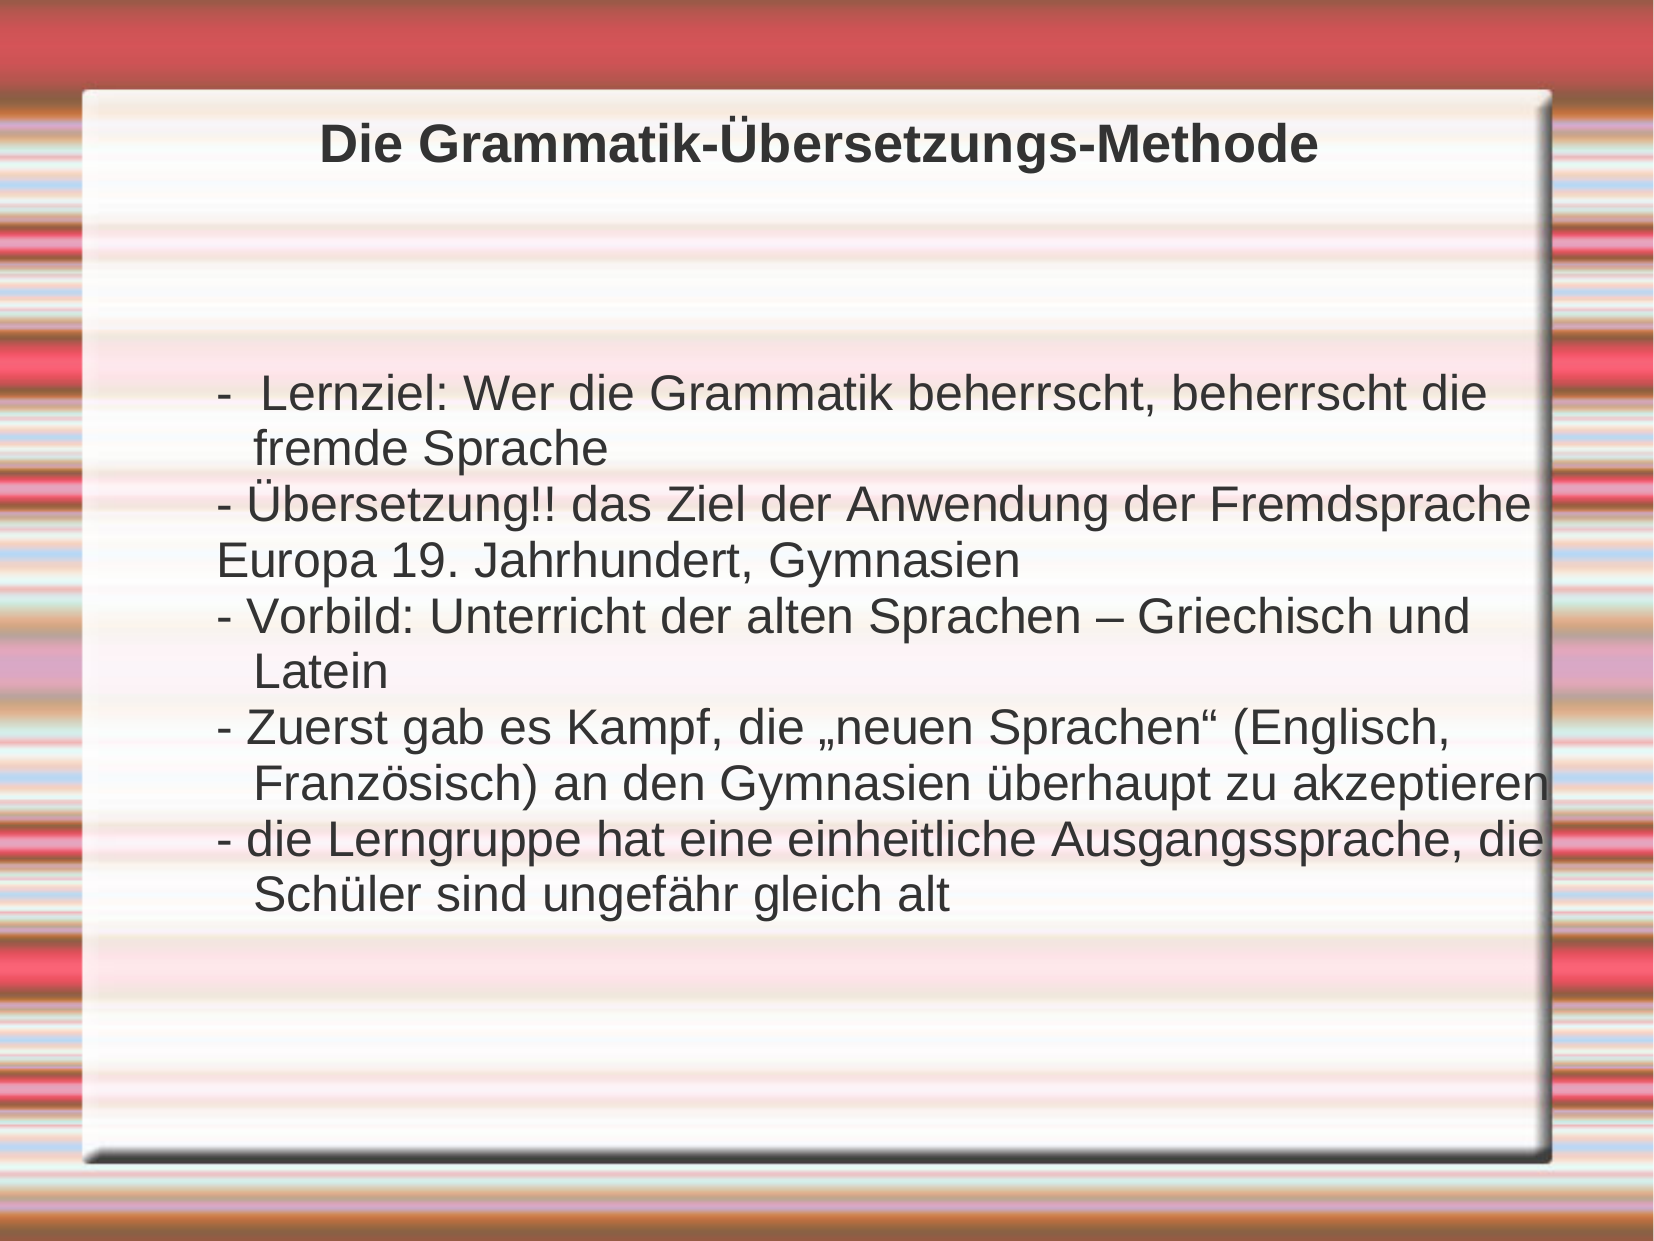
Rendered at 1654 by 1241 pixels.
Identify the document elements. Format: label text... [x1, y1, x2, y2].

list - Lernziel: Wer die Grammatik beherrscht, beherrscht die fremde Sprache - Übersetzung!! das Ziel der Anwendung der Fremdsprache Europa 19. Jahrhundert, Gymnasien - Vorbild: Unterricht der alten Sprachen – Griechisch und Latein - Zuerst gab es Kampf, die „neuen Sprachen“ (Englisch, Französisch) an den Gymnasien überhaupt zu akzeptieren - die Lerngruppe hat eine einheitliche Ausgangssprache, die Schüler sind ungefähr gleich alt [178, 364, 1570, 1147]
title Die Grammatik-Übersetzungs-Methode [121, 50, 1534, 237]
picture [0, 0, 1654, 1241]
